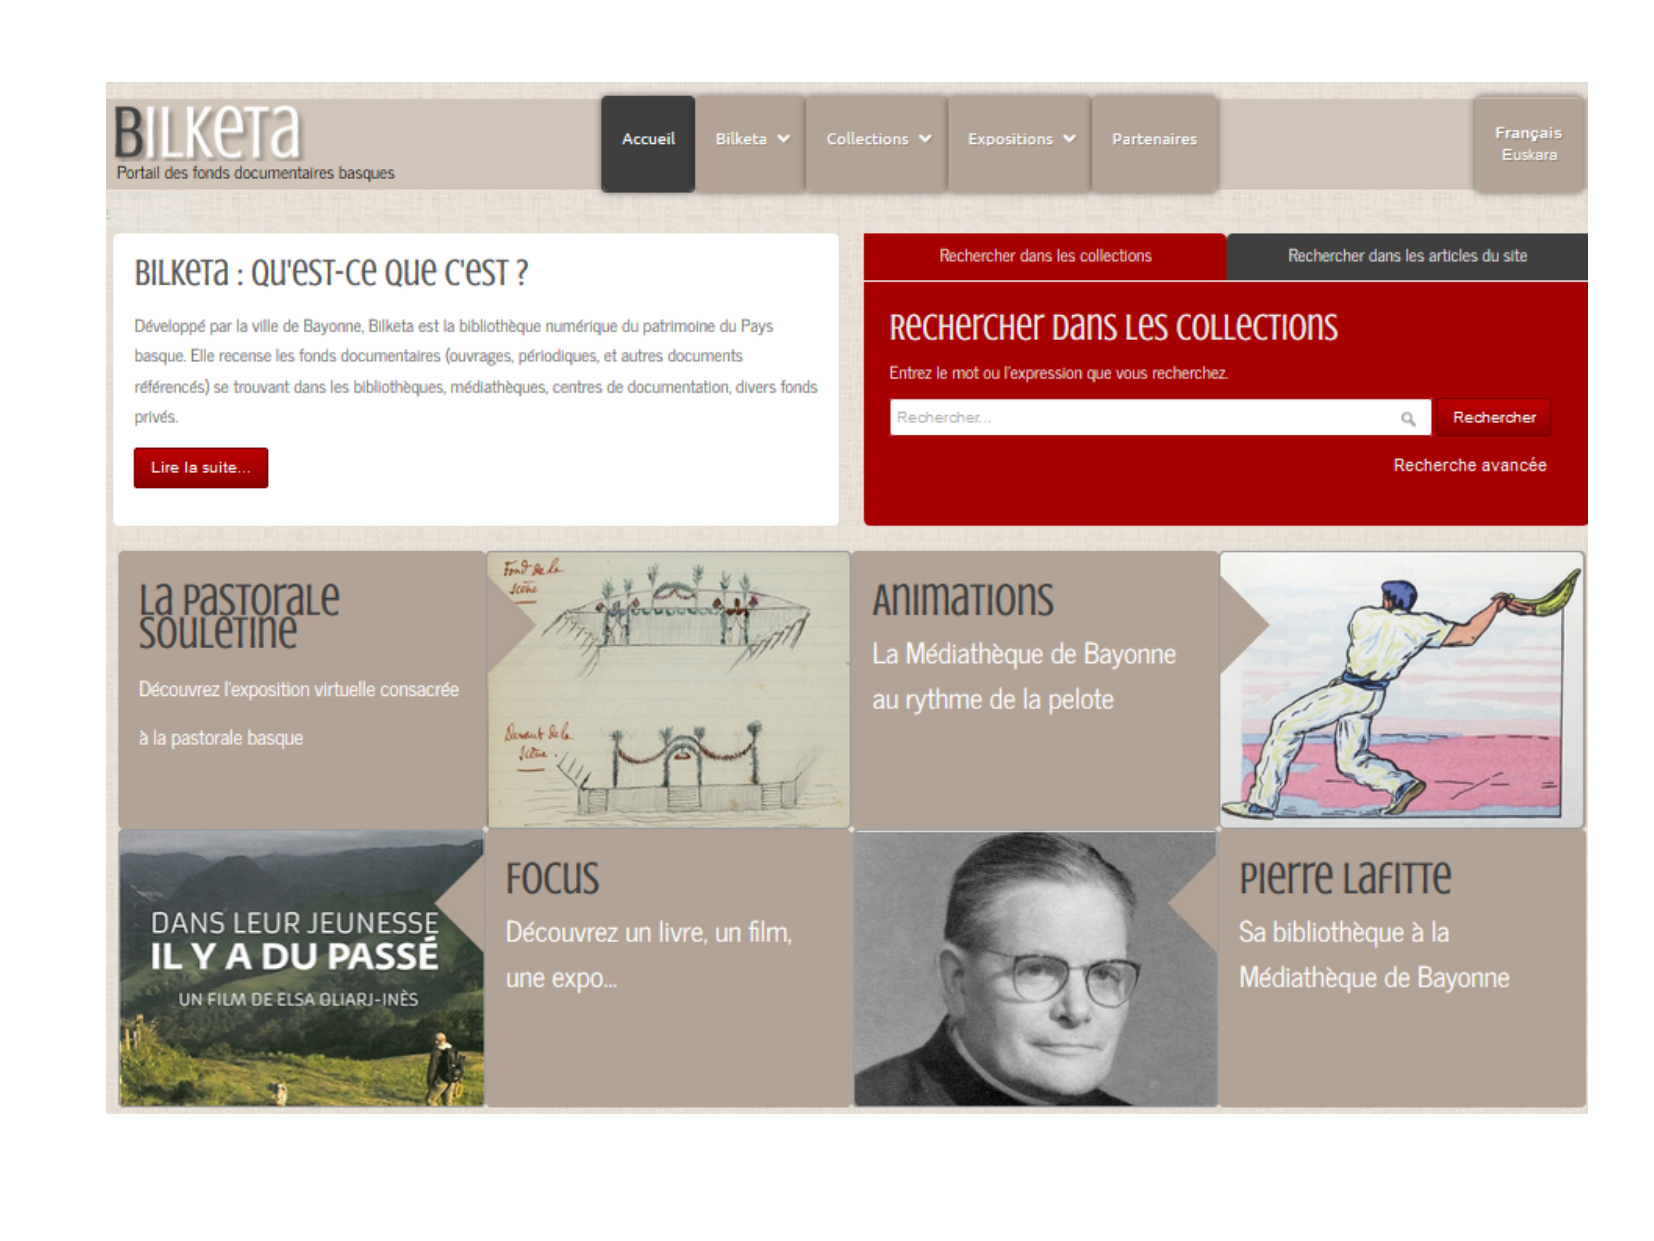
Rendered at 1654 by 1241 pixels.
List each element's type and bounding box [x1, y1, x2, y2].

picture [106, 82, 1588, 1114]
